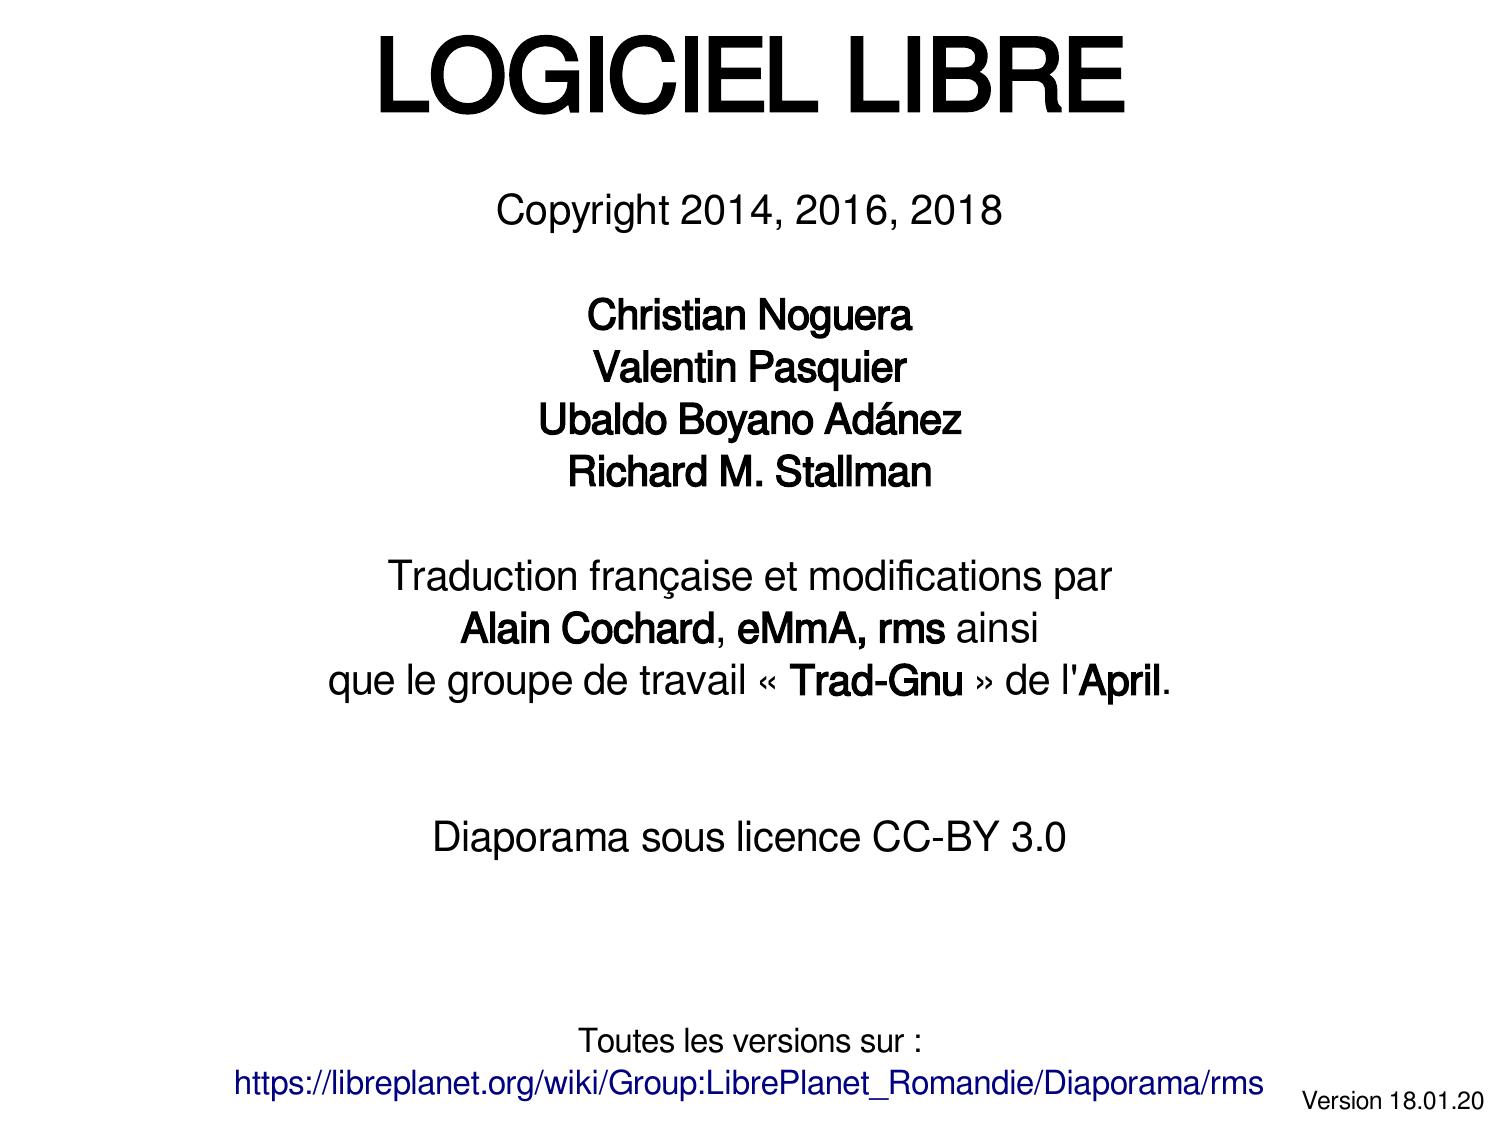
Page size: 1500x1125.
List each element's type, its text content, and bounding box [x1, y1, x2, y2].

text_box Version 18.01.20 [1015, 1078, 1500, 1125]
text_box LOGICIEL LIBRE Copyright 2014, 2016, 2018 Christian Noguera Valentin Pasquier Ubaldo Boyano Adánez Richard M. Stallman Traduction française et modifications par Alain Cochard, eMmA, rms ainsi que le groupe de travail « Trad-Gnu » de l'April. Diaporama sous licence CC-BY 3.0 Toutes les versions sur : https://libreplanet.org/wiki/Group:LibrePlanet_Romandie/Diaporama/rms [0, 0, 1500, 1125]
